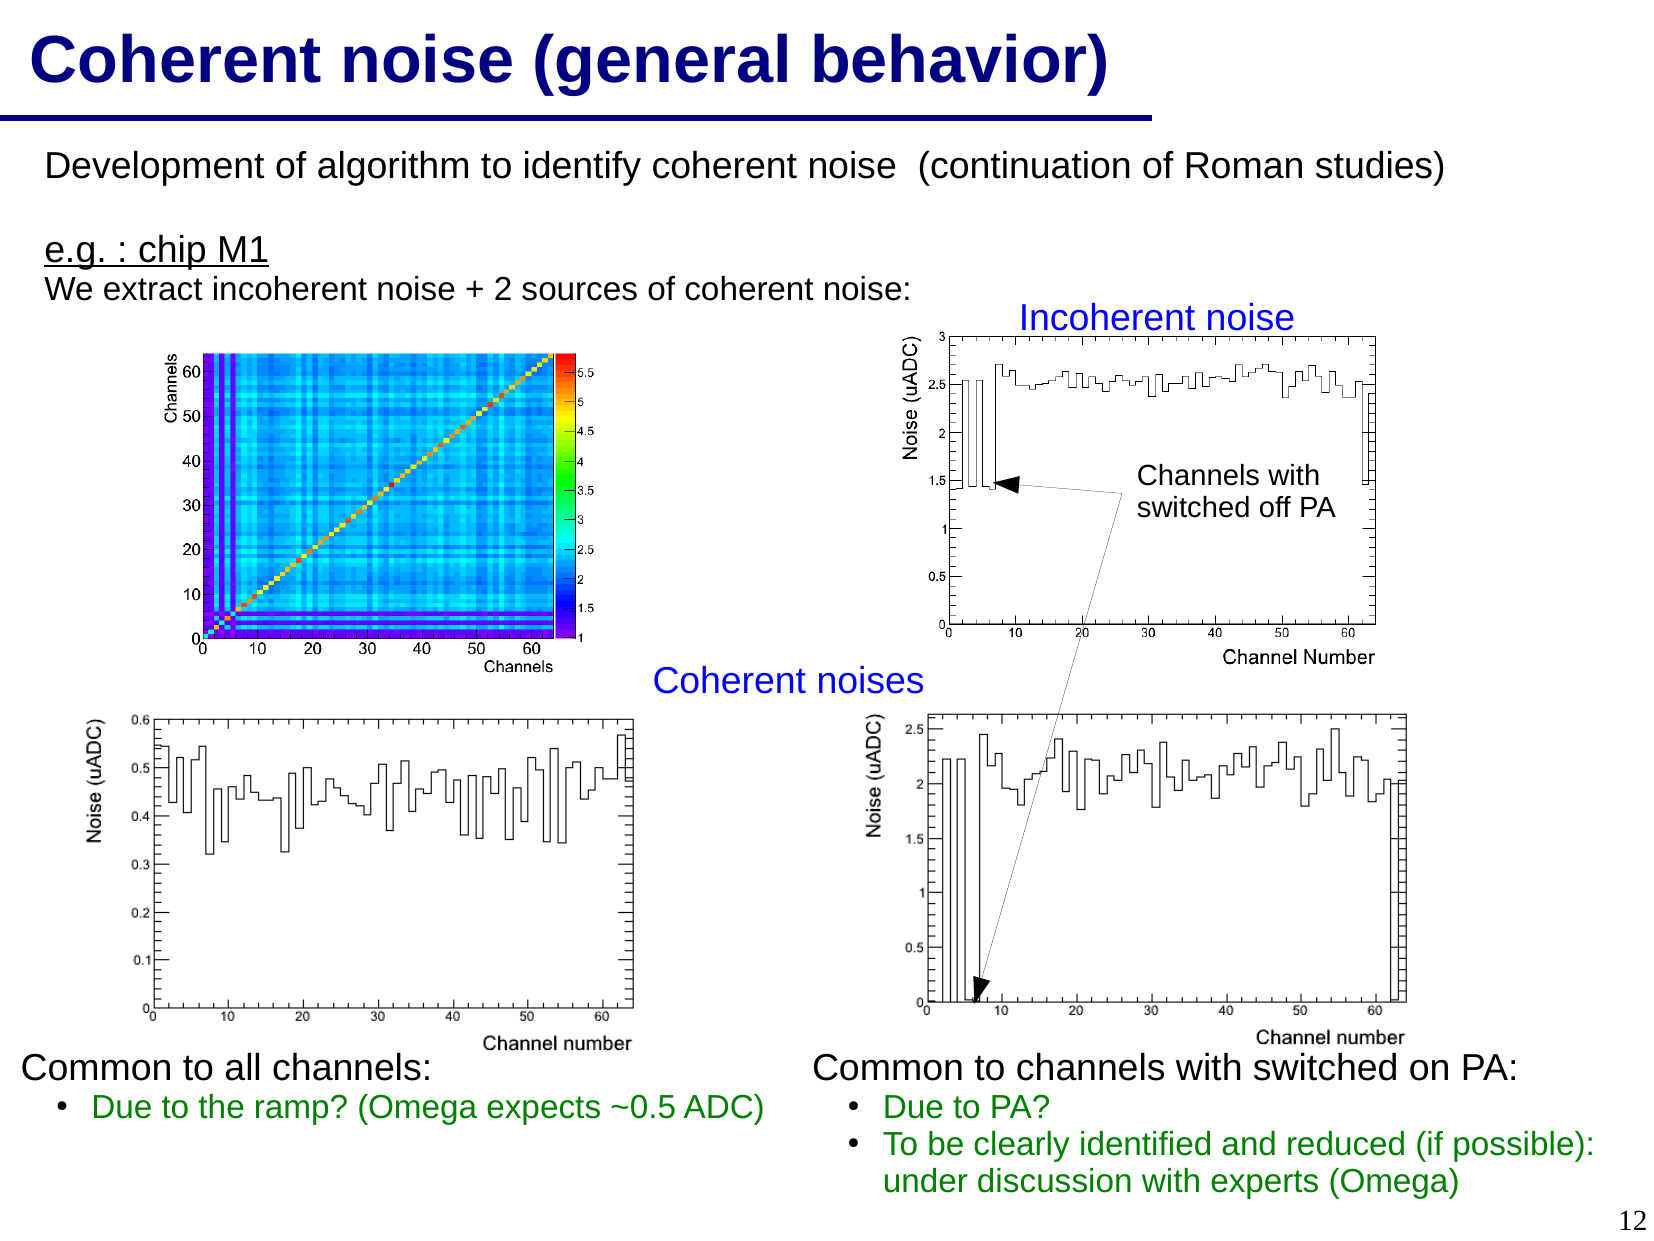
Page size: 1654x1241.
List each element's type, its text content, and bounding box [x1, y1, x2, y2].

text_box Incoherent noise [1003, 289, 1311, 347]
picture [64, 702, 663, 1039]
picture [159, 318, 597, 674]
text_box Coherent noises [637, 651, 940, 709]
picture [898, 318, 1425, 674]
picture [838, 697, 1436, 1039]
title Coherent noise (general behavior) [29, 0, 1625, 119]
text_box Development of algorithm to identify coherent noise (continuation of Roman studies) e.g. : chip M1 We extract incoherent noise + 2 sources of coherent noise: [29, 137, 1625, 317]
text_box Common to all channels: Due to the ramp? (Omega expects ~0.5 ADC) [5, 1039, 797, 1134]
text_box Common to channels with switched on PA: Due to PA? To be clearly identified and reduced (if possible): under discussion with experts (Omega) [797, 1039, 1648, 1209]
text_box Channels with switched off PA [1122, 451, 1359, 562]
